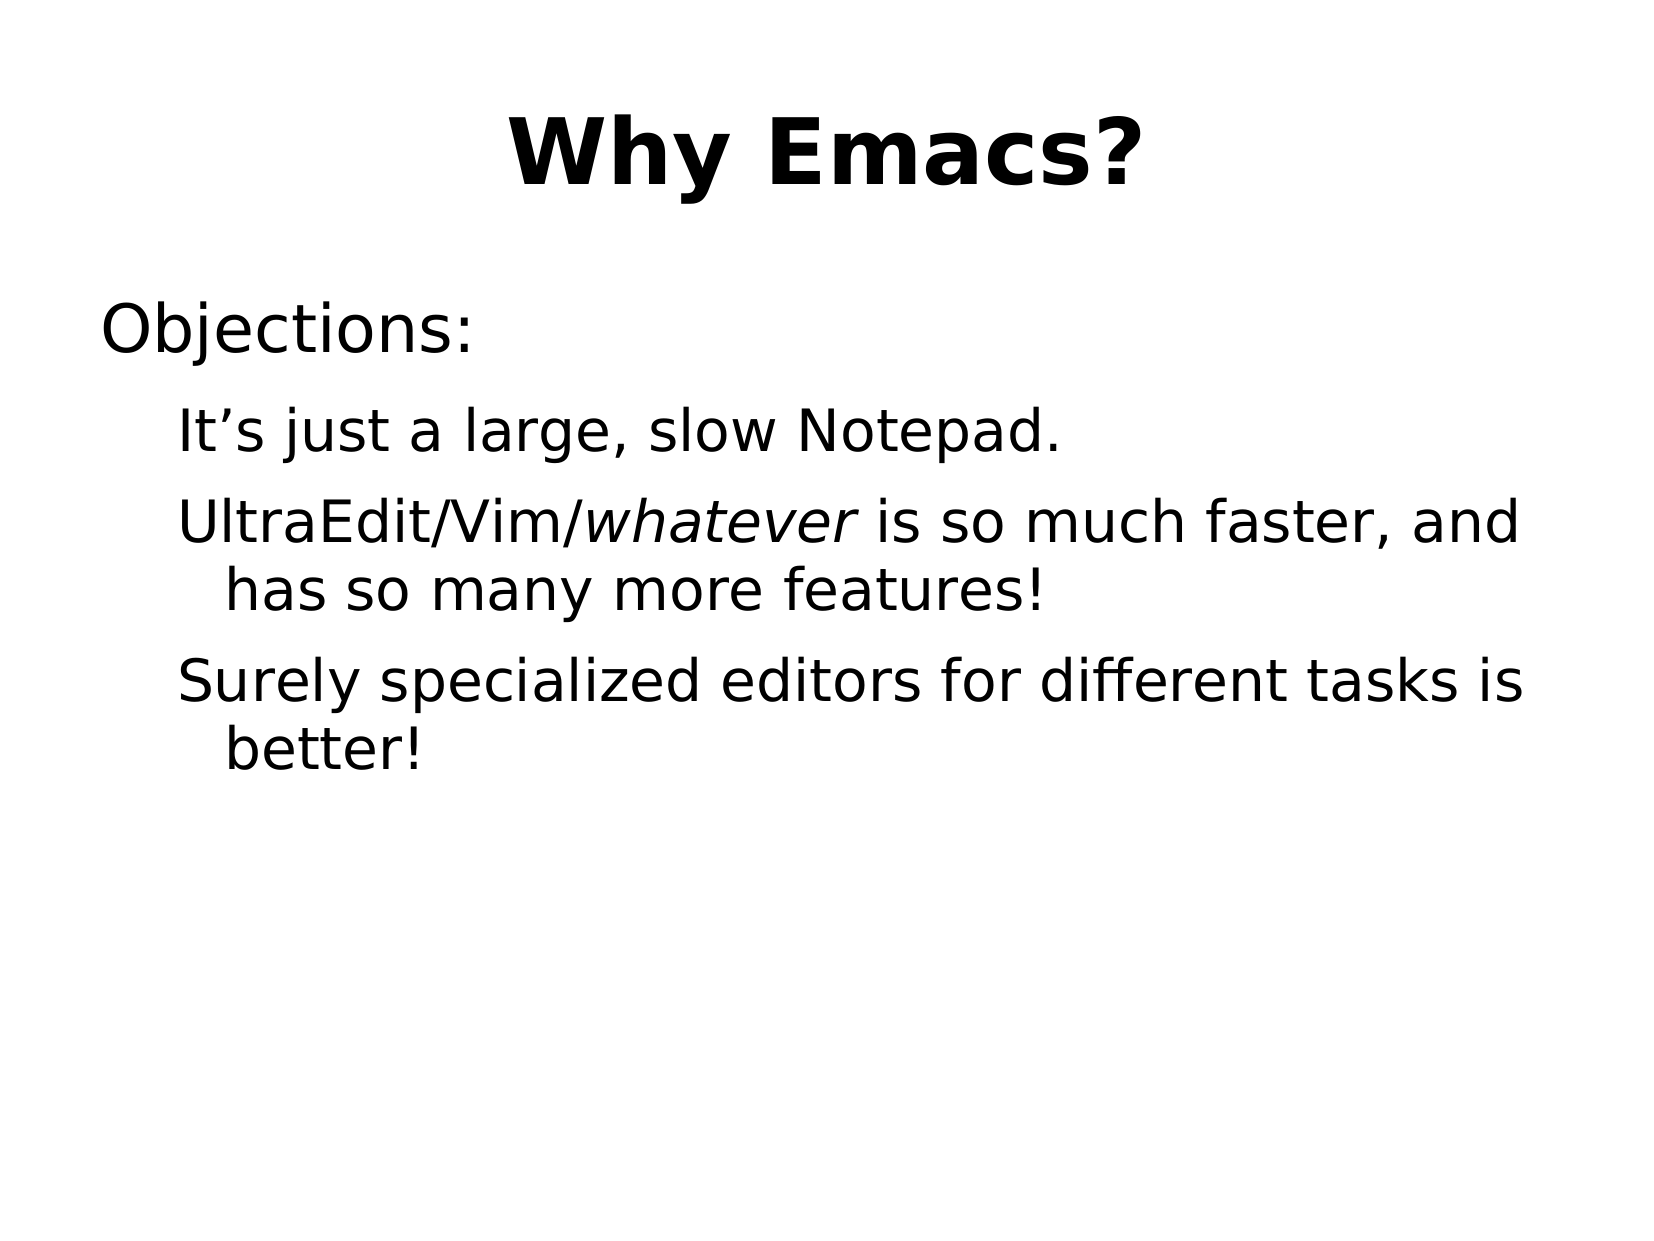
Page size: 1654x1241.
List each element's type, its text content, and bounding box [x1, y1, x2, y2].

list Objections: It’s just a large, slow Notepad. UltraEdit/Vim/whatever is so much faster, and has so many more features! Surely specialized editors for different tasks is better! [82, 290, 1571, 1109]
title Why Emacs? [82, 49, 1571, 257]
